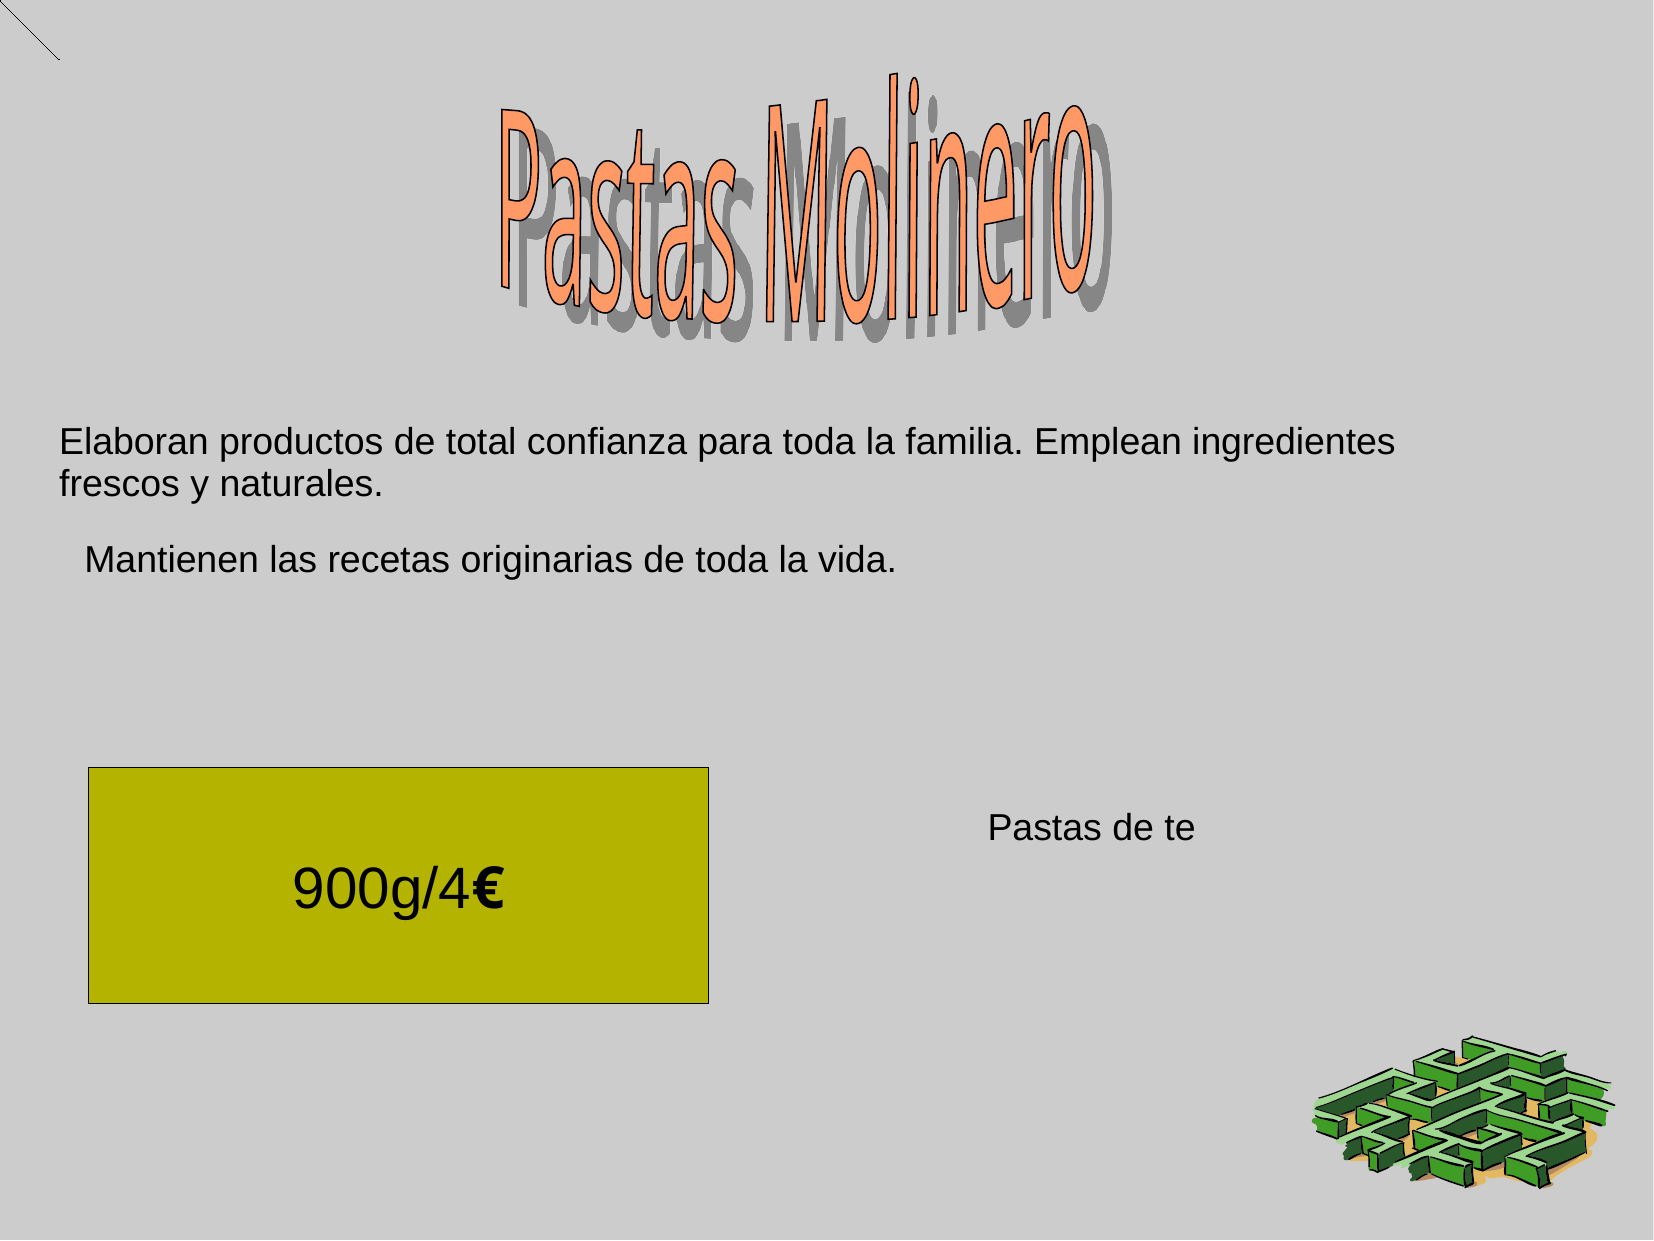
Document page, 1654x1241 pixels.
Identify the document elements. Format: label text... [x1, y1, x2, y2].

text_box Pastas Molinero [929, 132, 967, 316]
text_box Elaboran productos de total confianza para toda la familia. Emplean ingredientes frescos y naturales. [44, 413, 1477, 562]
text_box Pastas Molinero [1053, 105, 1093, 293]
text_box Pastas Molinero [909, 77, 919, 115]
text_box Pastas Molinero [590, 160, 622, 313]
text_box Pastas Molinero [657, 161, 694, 321]
text_box 900g/4€ [88, 767, 709, 1004]
text_box Pastas Molinero [766, 99, 827, 322]
text_box Pastas Molinero [977, 123, 1014, 309]
text_box Pastas Molinero [888, 73, 898, 320]
text_box Pastas Molinero [837, 147, 878, 324]
text_box Mantienen las recetas originarias de toda la vida. [59, 531, 1063, 589]
text_box Pastas Molinero [545, 158, 581, 307]
text_box Pastas de te [972, 799, 1211, 857]
text_box Pastas Molinero [501, 109, 539, 289]
text_box Pastas Molinero [908, 142, 918, 318]
text_box Pastas Molinero [627, 129, 654, 319]
text_box Pastas Molinero [703, 159, 736, 324]
text_box Pastas Molinero [1024, 112, 1050, 300]
